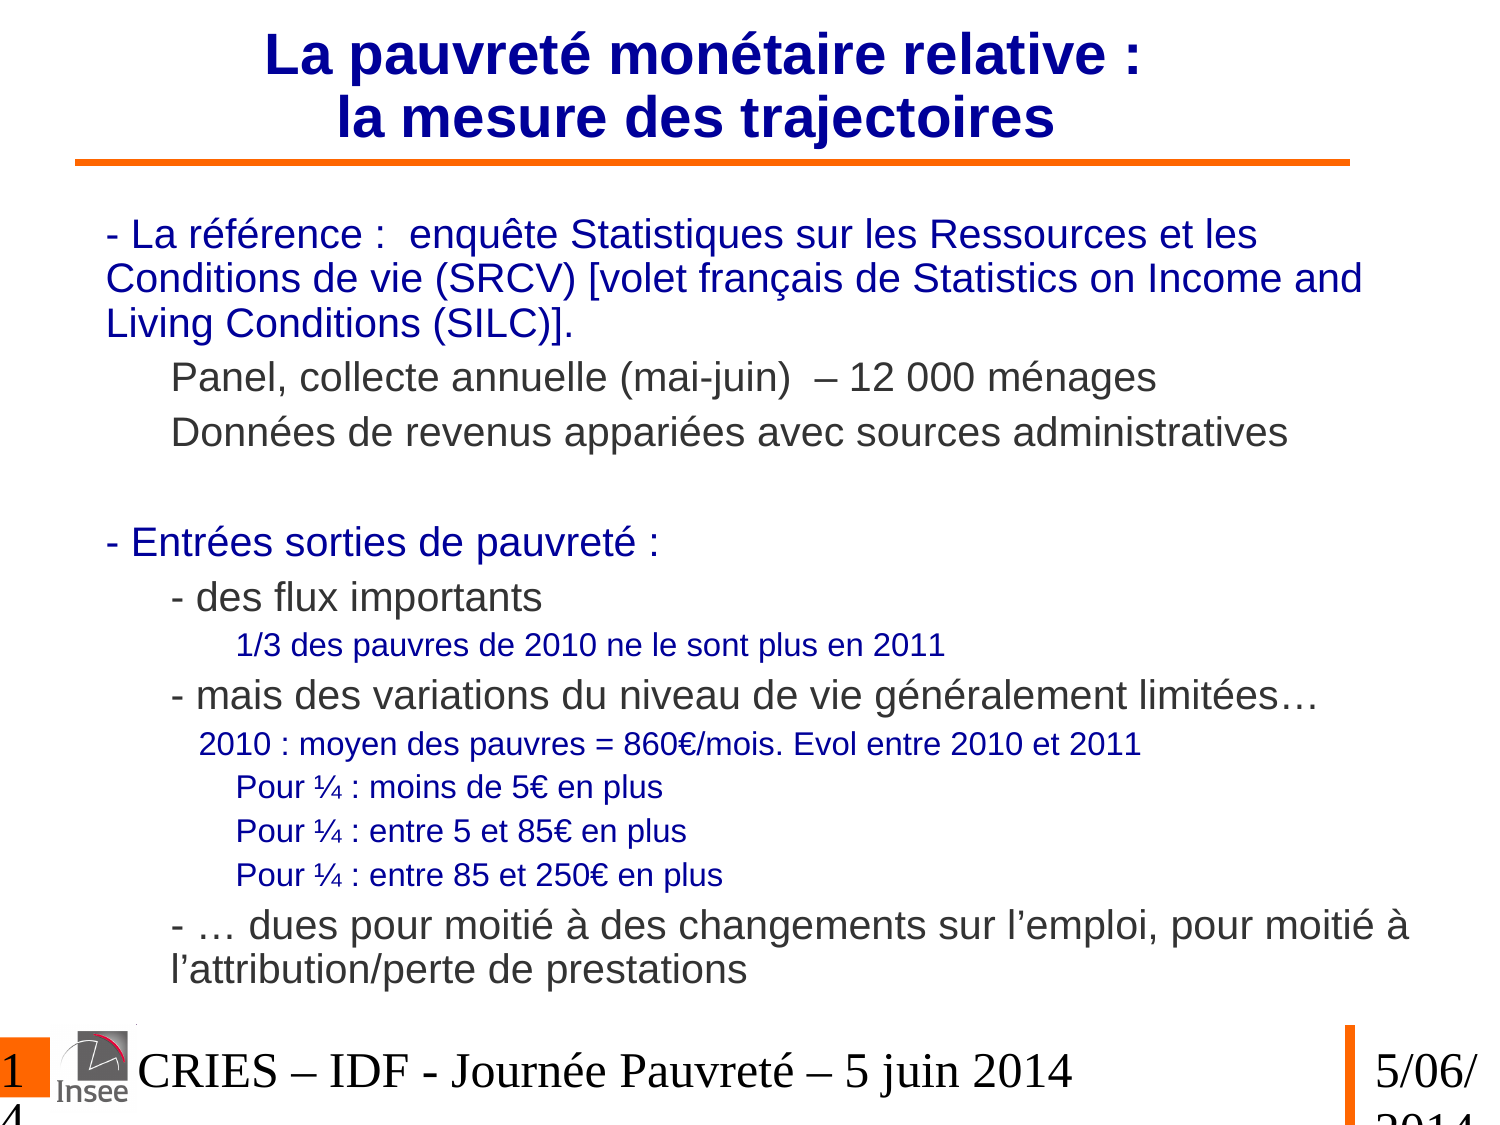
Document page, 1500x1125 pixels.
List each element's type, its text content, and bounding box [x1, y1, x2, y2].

picture [50, 1024, 137, 1113]
title La pauvreté monétaire relative : la mesure des trajectoires [75, 24, 1351, 151]
list - La référence : enquête Statistiques sur les Ressources et les Conditions de vie (SRCV) [volet français de Statistics on Income and Living Conditions (SILC)]. Panel, collecte annuelle (mai-juin) – 12 000 ménages Données de revenus appariées avec sources administratives - Entrées sorties de pauvreté : - des flux importants 1/3 des pauvres de 2010 ne le sont plus en 2011 - mais des variations du niveau de vie généralement limitées… 2010 : moyen des pauvres = 860€/mois. Evol entre 2010 et 2011 Pour ¼ : moins de 5€ en plus Pour ¼ : entre 5 et 85€ en plus Pour ¼ : entre 85 et 250€ en plus - … dues pour moitié à des changements sur l’emploi, pour moitié à l’attribution/perte de prestations [50, 212, 1450, 1002]
